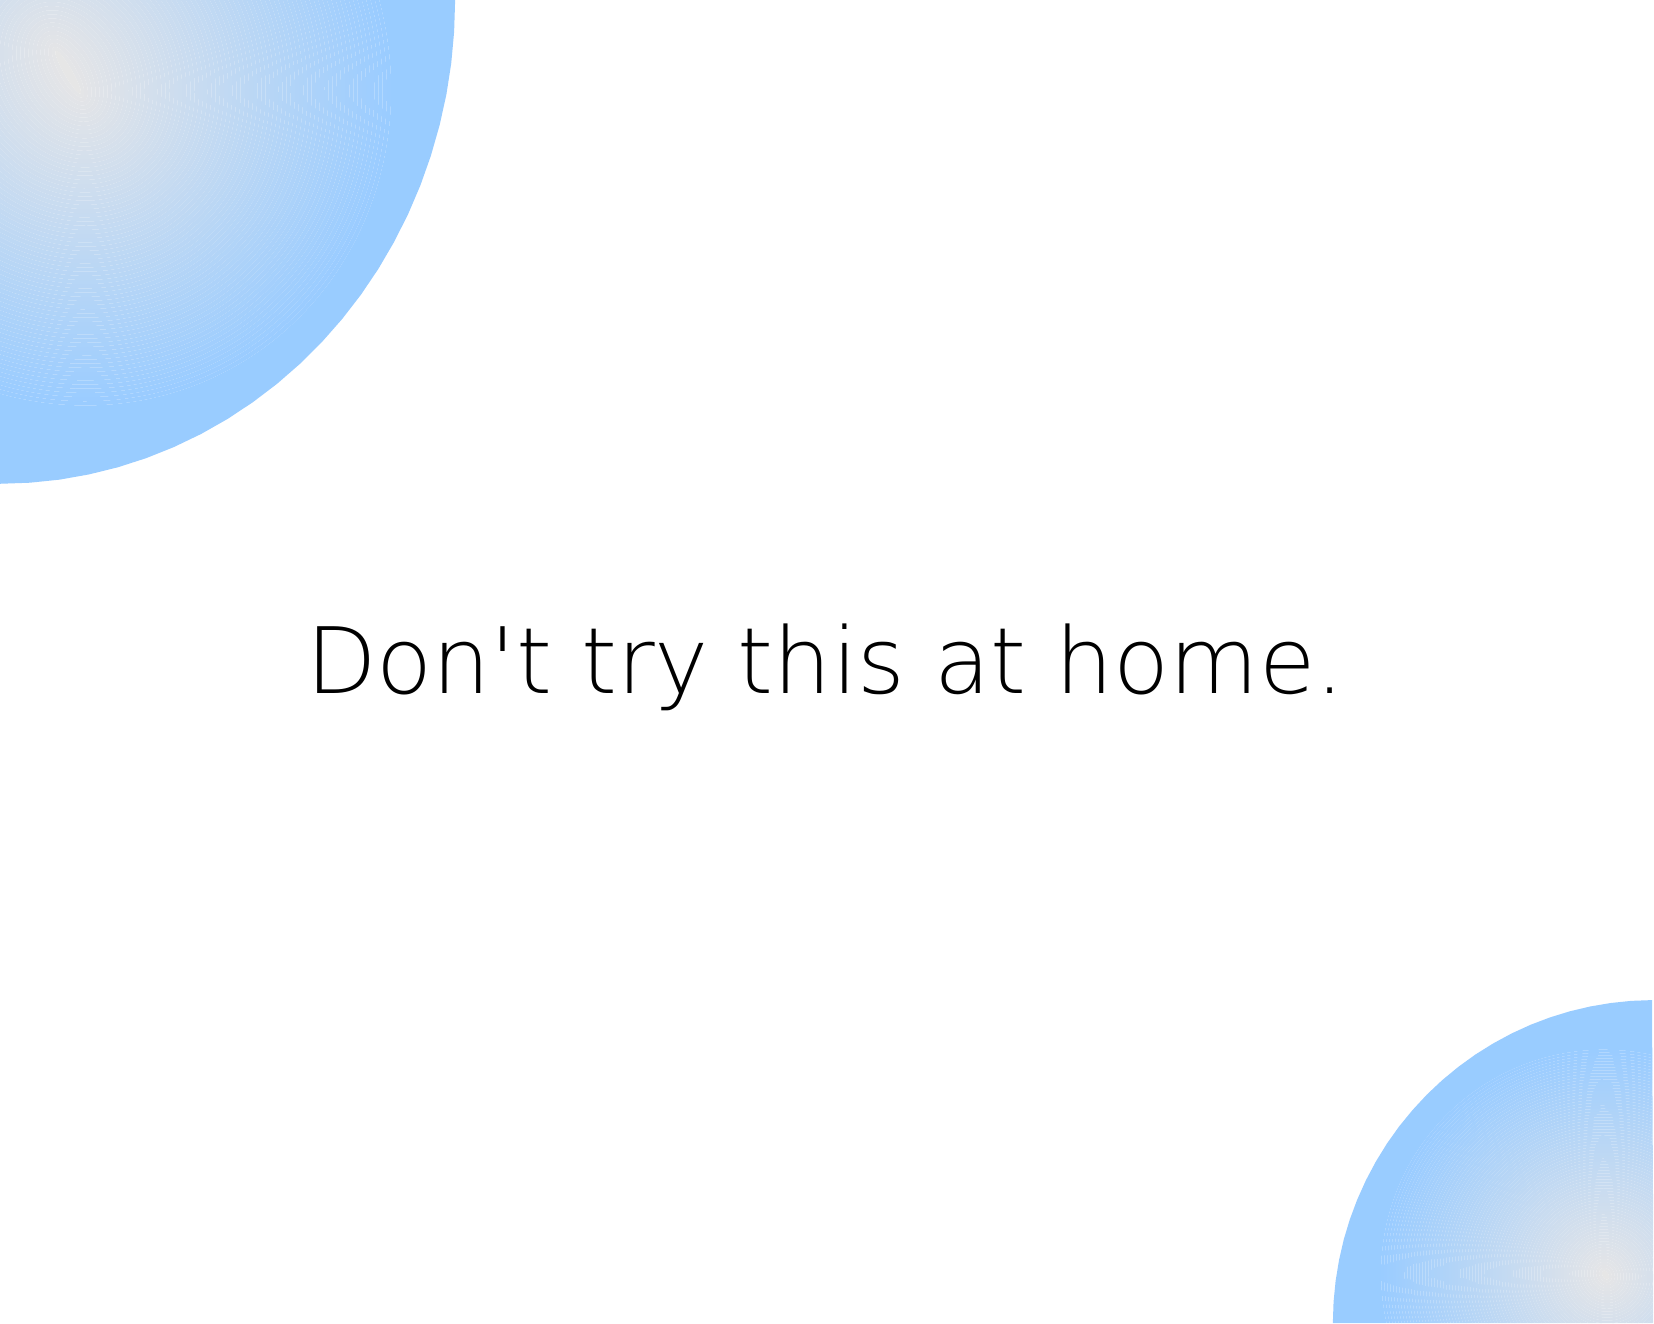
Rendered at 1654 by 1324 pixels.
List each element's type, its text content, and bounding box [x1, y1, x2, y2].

subtitle Don't try this at home. [82, 149, 1571, 1174]
